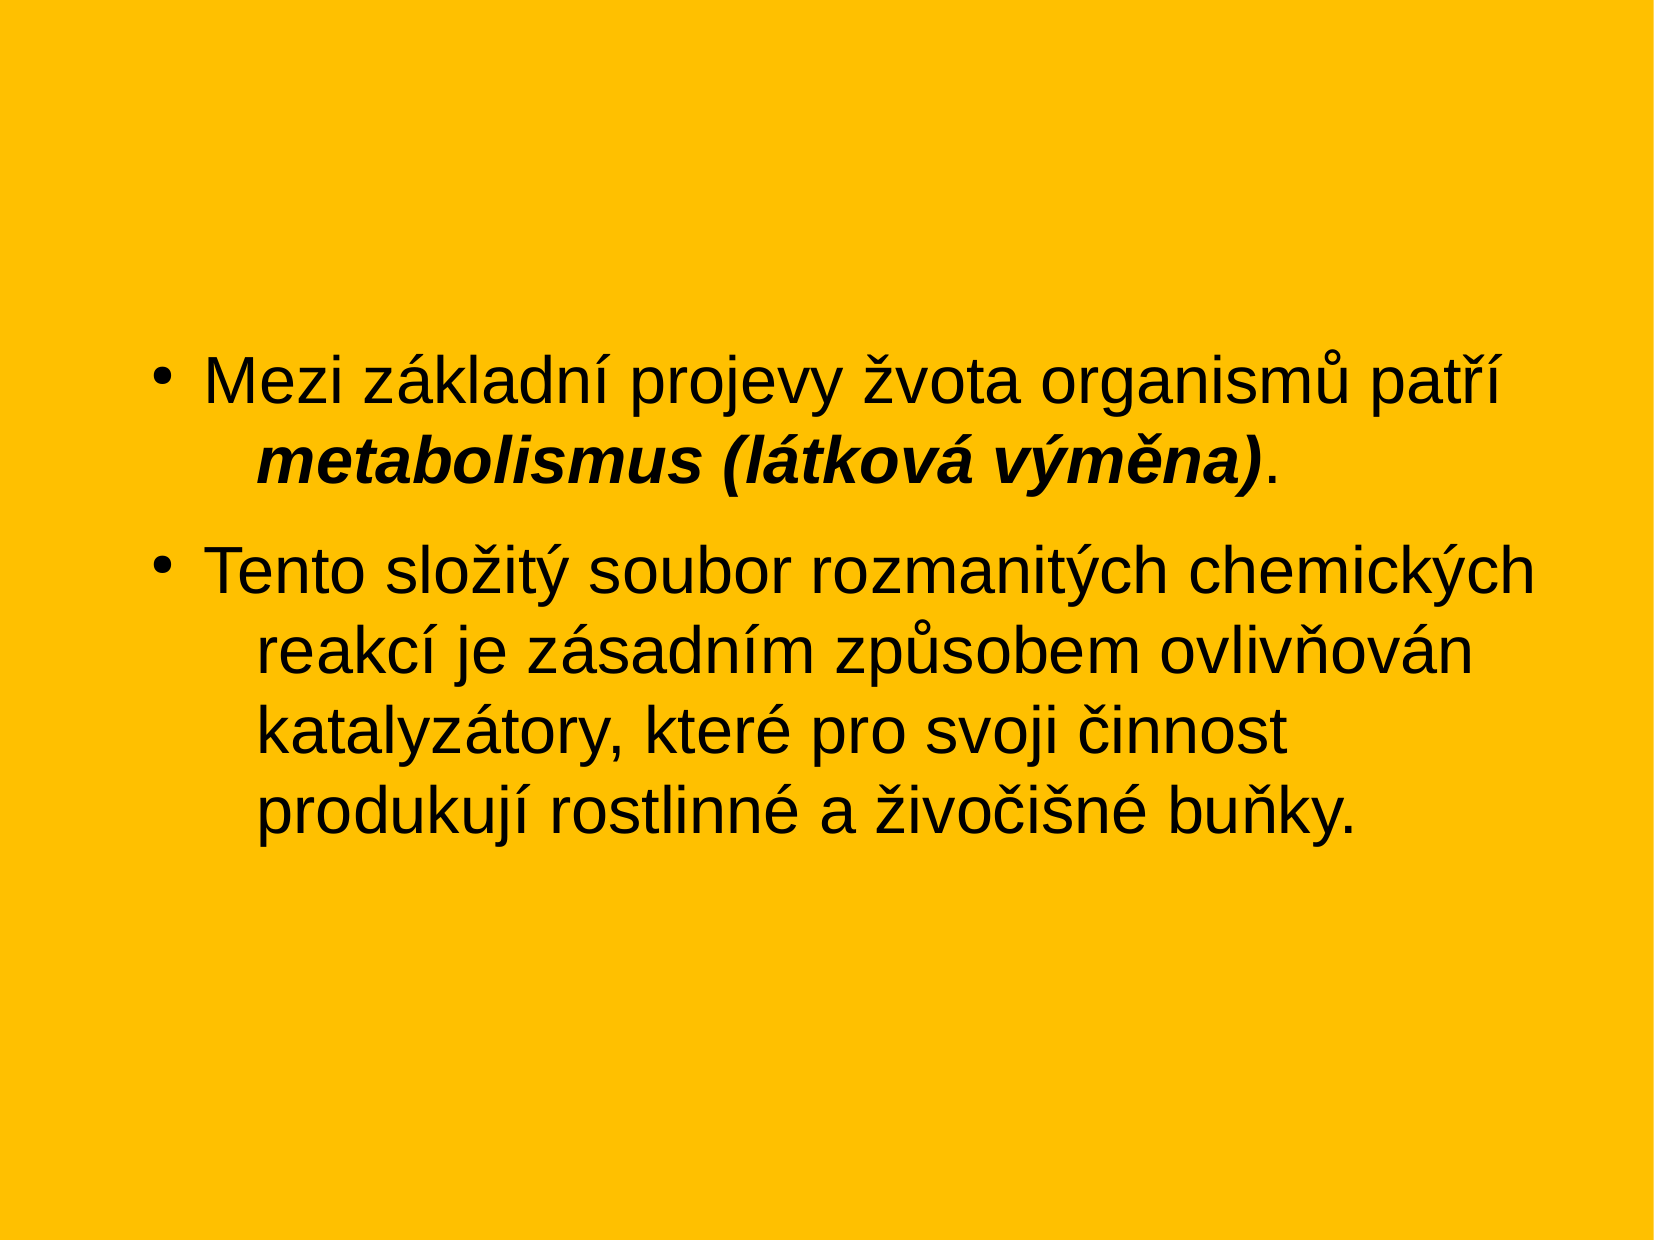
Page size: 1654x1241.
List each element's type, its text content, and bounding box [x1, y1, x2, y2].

list Mezi základní projevy žvota organismů patří metabolismus (látková výměna). Tento složitý soubor rozmanitých chemických reakcí je zásadním způsobem ovlivňován katalyzátory, které pro svoji činnost produkují rostlinné a živočišné buňky. [115, 336, 1539, 904]
